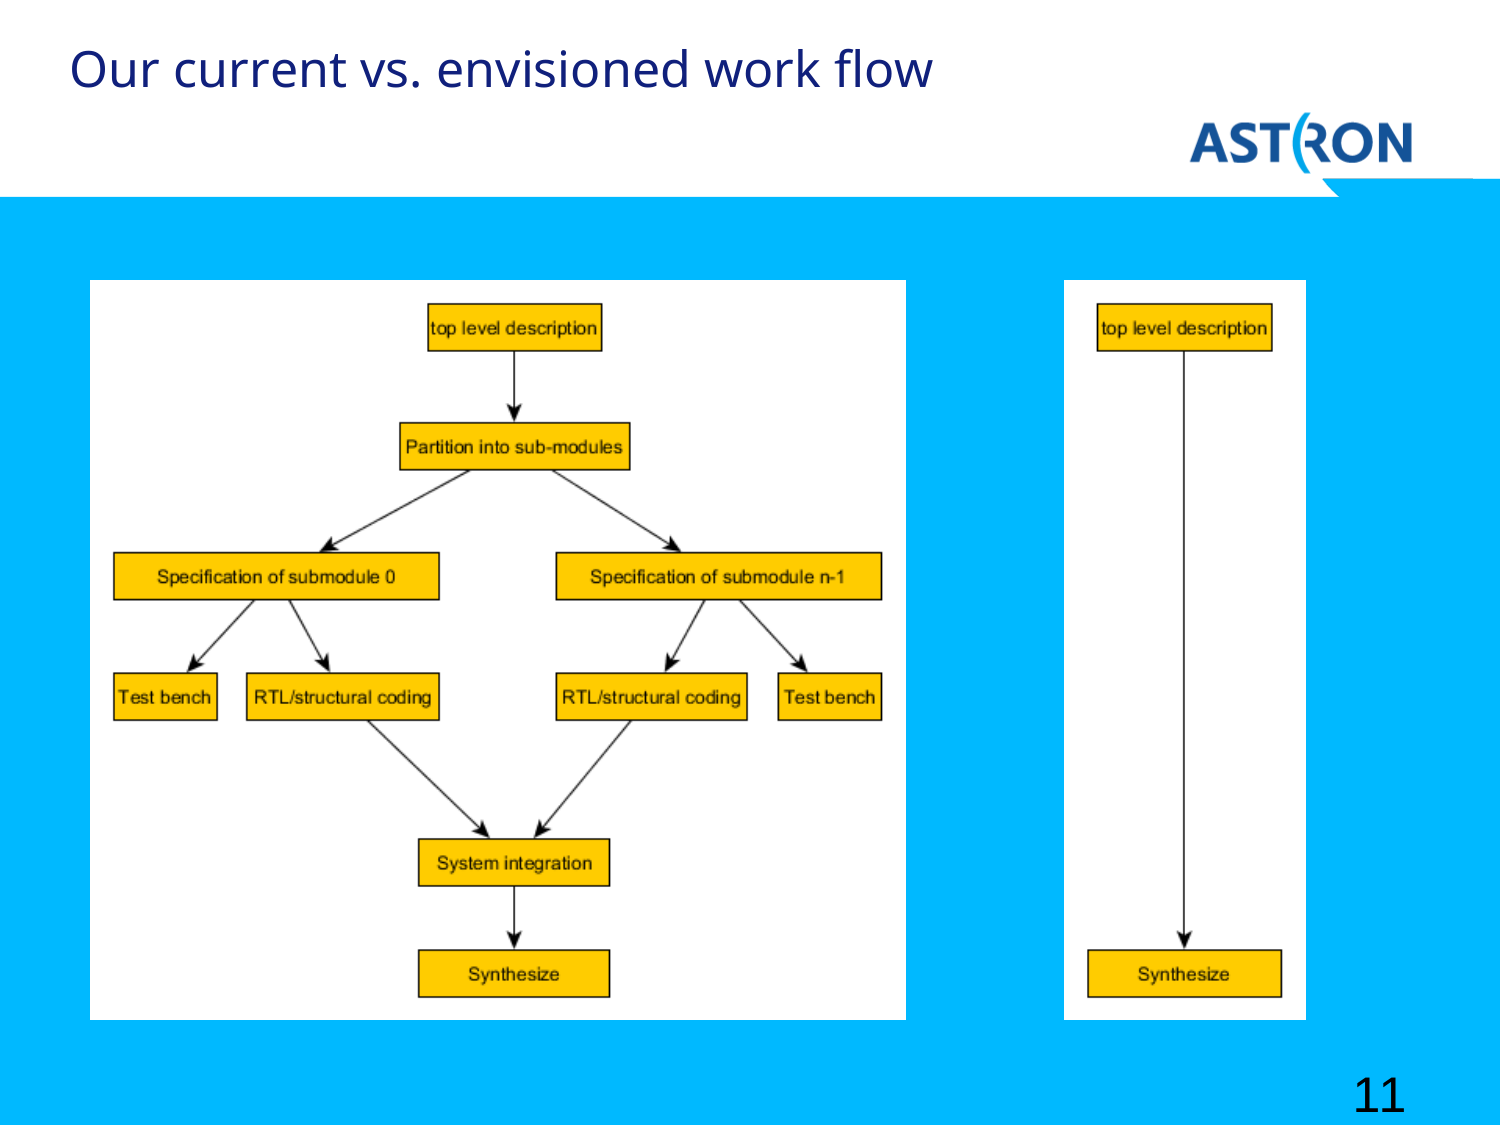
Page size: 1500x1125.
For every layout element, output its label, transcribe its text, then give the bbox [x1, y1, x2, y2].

picture [1065, 281, 1305, 1019]
picture [0, 0, 1500, 196]
title Our current vs. envisioned work flow [69, 37, 1075, 188]
picture [91, 281, 905, 1019]
list [70, 262, 1408, 1032]
